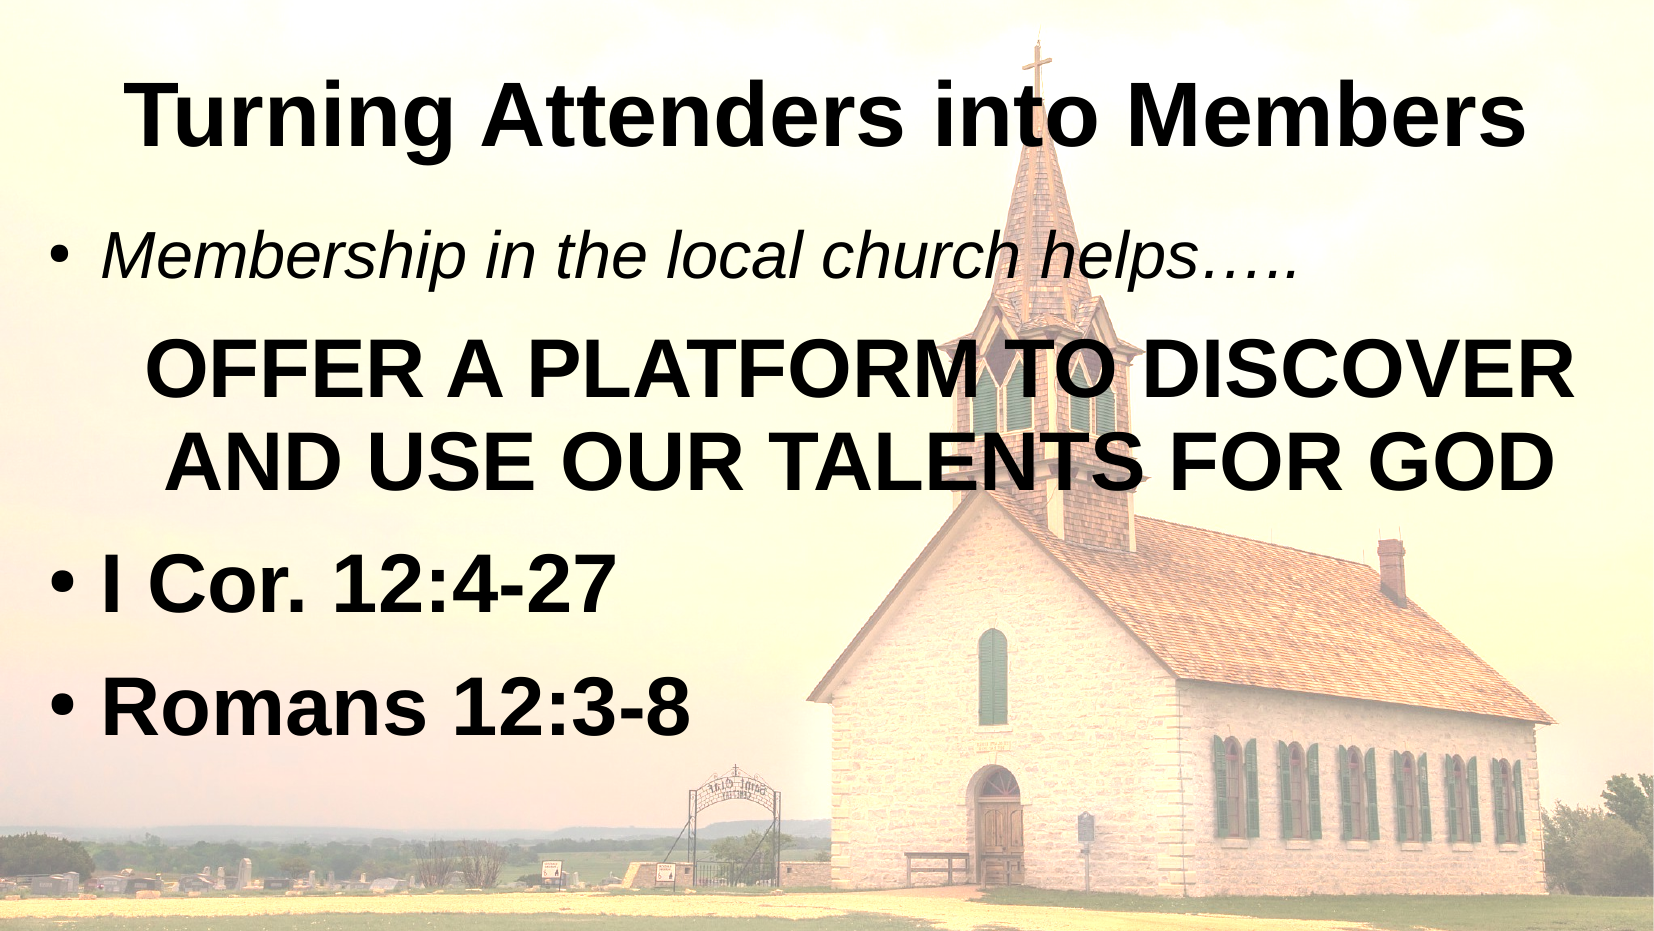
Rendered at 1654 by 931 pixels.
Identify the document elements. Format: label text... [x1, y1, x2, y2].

picture [0, 0, 1654, 931]
title Turning Attenders into Members [82, 37, 1571, 193]
list Membership in the local church helps….. OFFER A PLATFORM TO DISCOVER AND USE OUR TALENTS FOR GOD I Cor. 12:4-27 Romans 12:3-8 [30, 217, 1621, 901]
